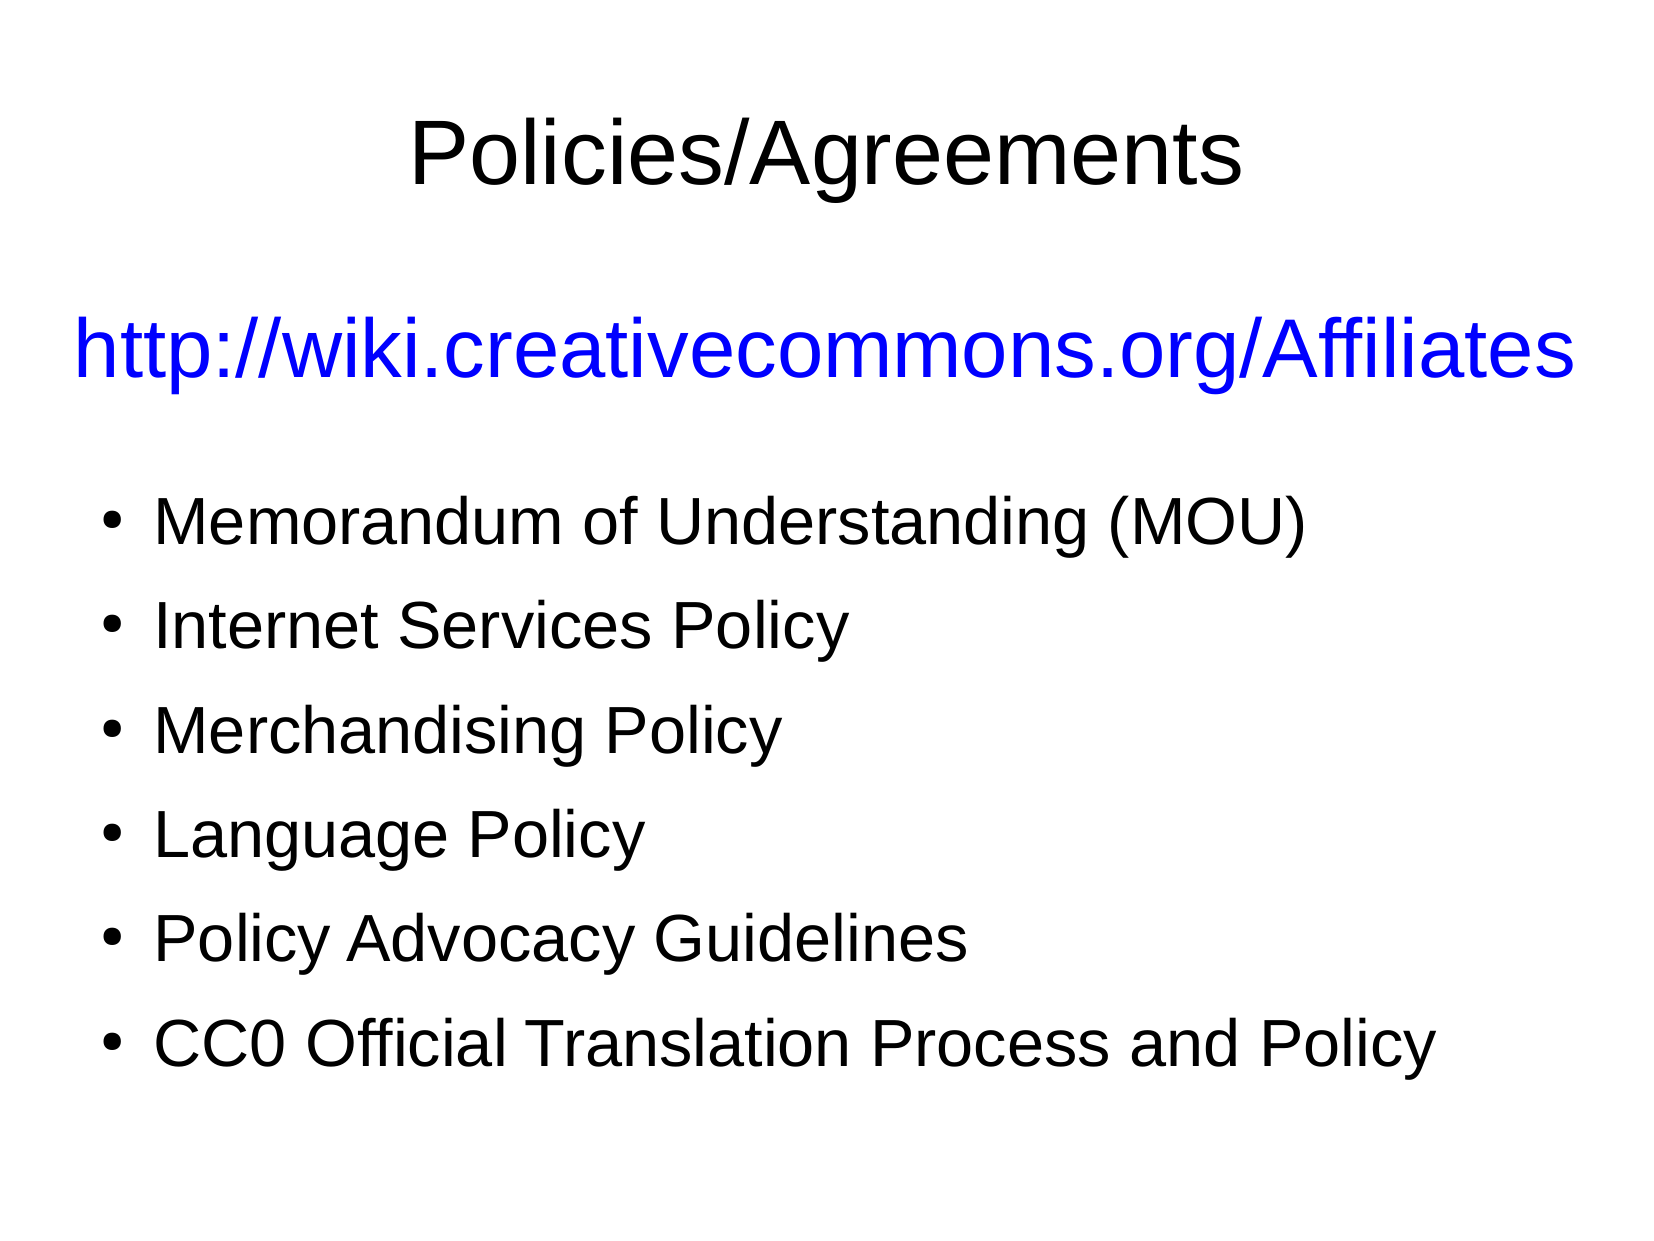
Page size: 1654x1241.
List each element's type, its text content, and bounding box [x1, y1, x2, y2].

title Policies/Agreements [82, 49, 1571, 257]
text_box http://wiki.creativecommons.org/Affiliates [59, 295, 1607, 404]
list Memorandum of Understanding (MOU) Internet Services Policy Merchandising Policy Language Policy Policy Advocacy Guidelines CC0 Official Translation Process and Policy [82, 484, 1571, 1109]
